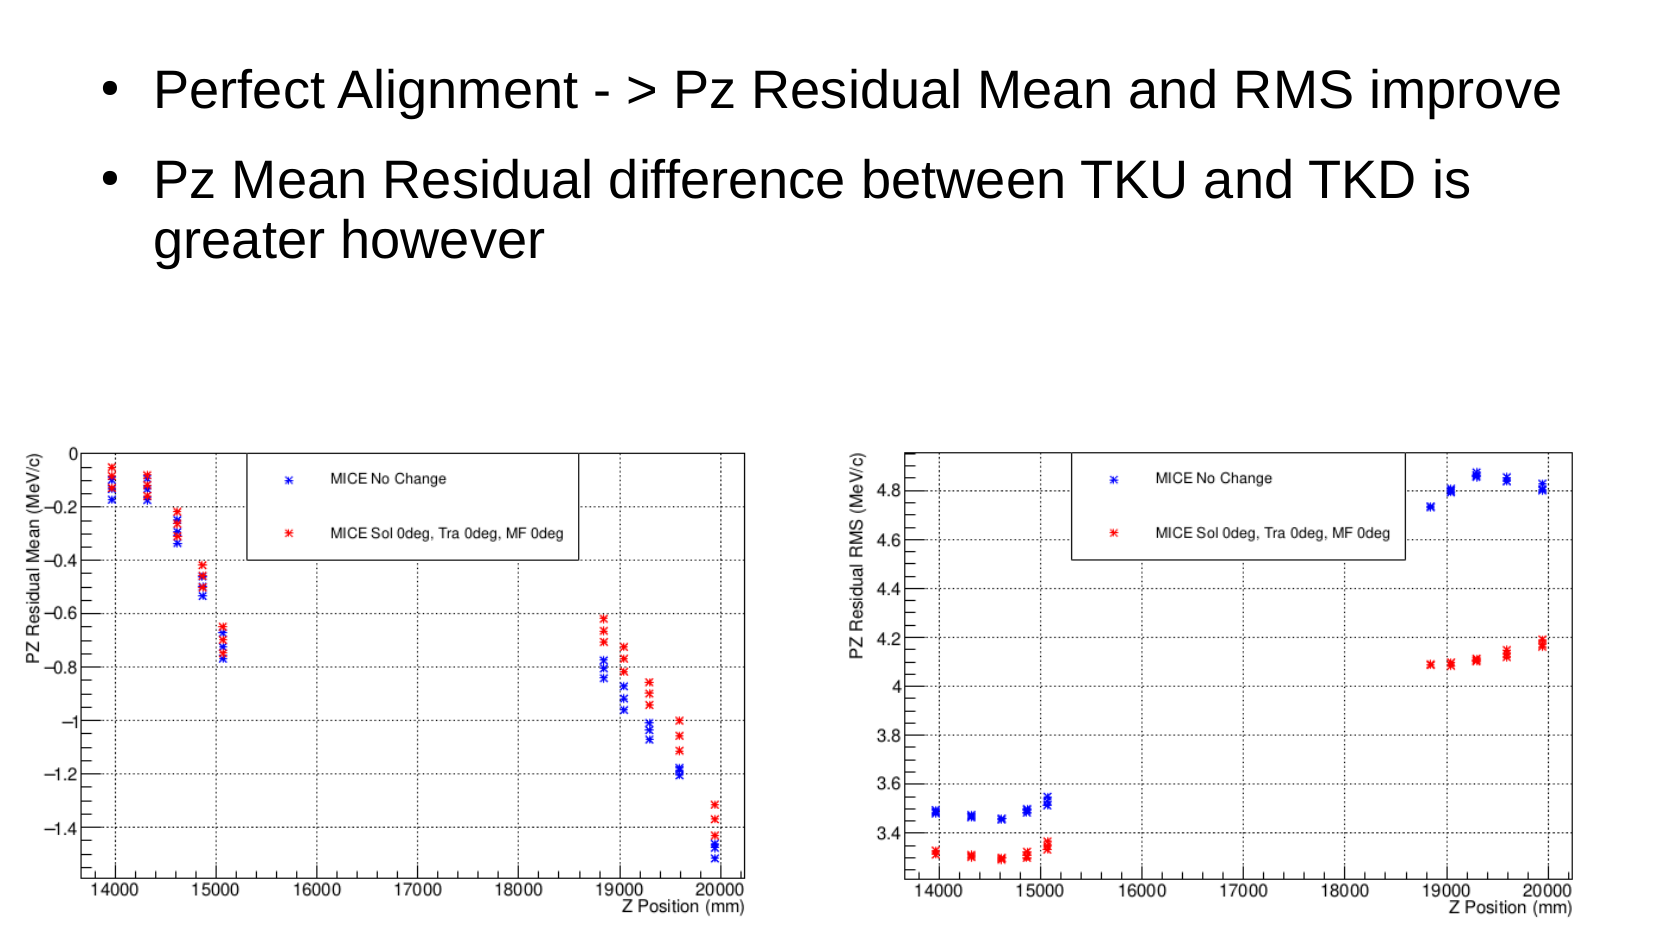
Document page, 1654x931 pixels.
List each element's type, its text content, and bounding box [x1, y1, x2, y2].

picture [0, 401, 1654, 930]
list Perfect Alignment - > Pz Residual Mean and RMS improve Pz Mean Residual difference between TKU and TKD is greater however [82, 59, 1571, 403]
